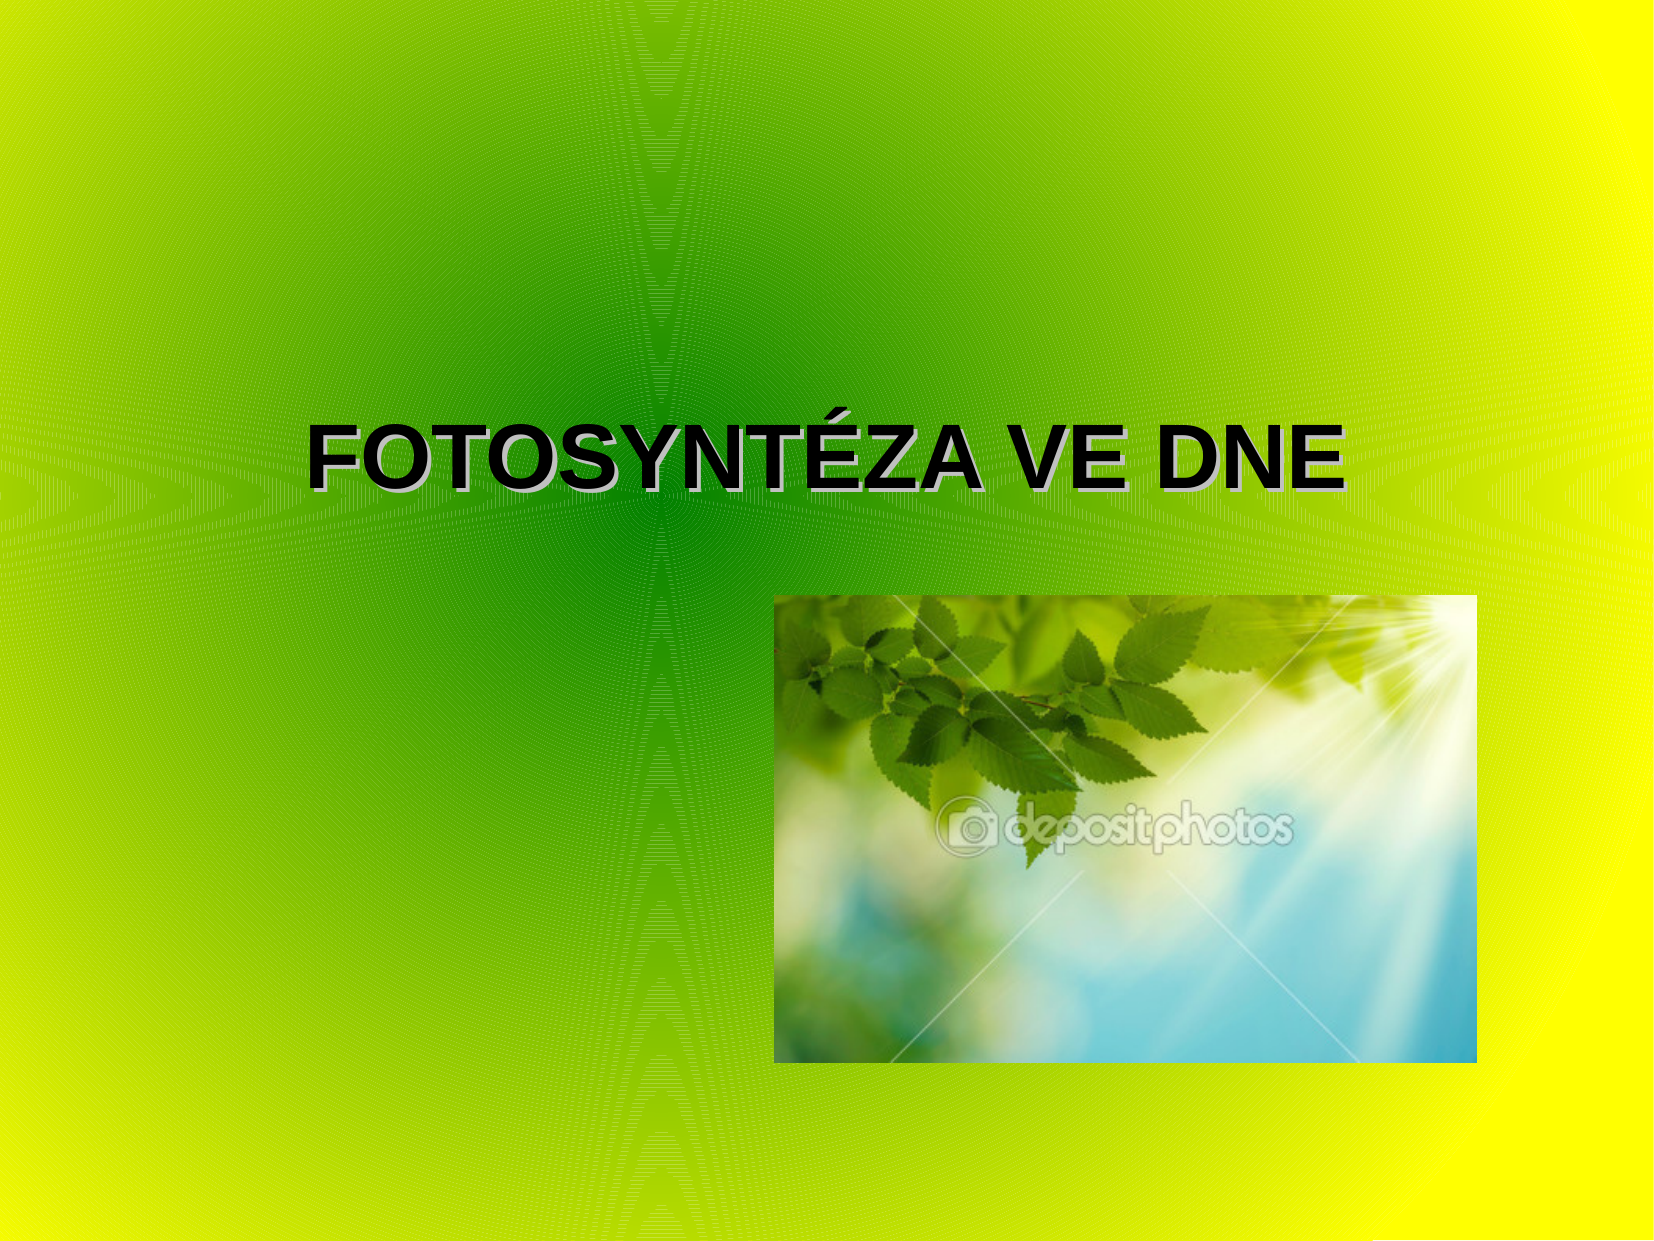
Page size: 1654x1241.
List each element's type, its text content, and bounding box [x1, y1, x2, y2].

picture [774, 595, 1477, 1063]
subtitle FOTOSYNTÉZA VE DNE [82, 42, 1571, 861]
